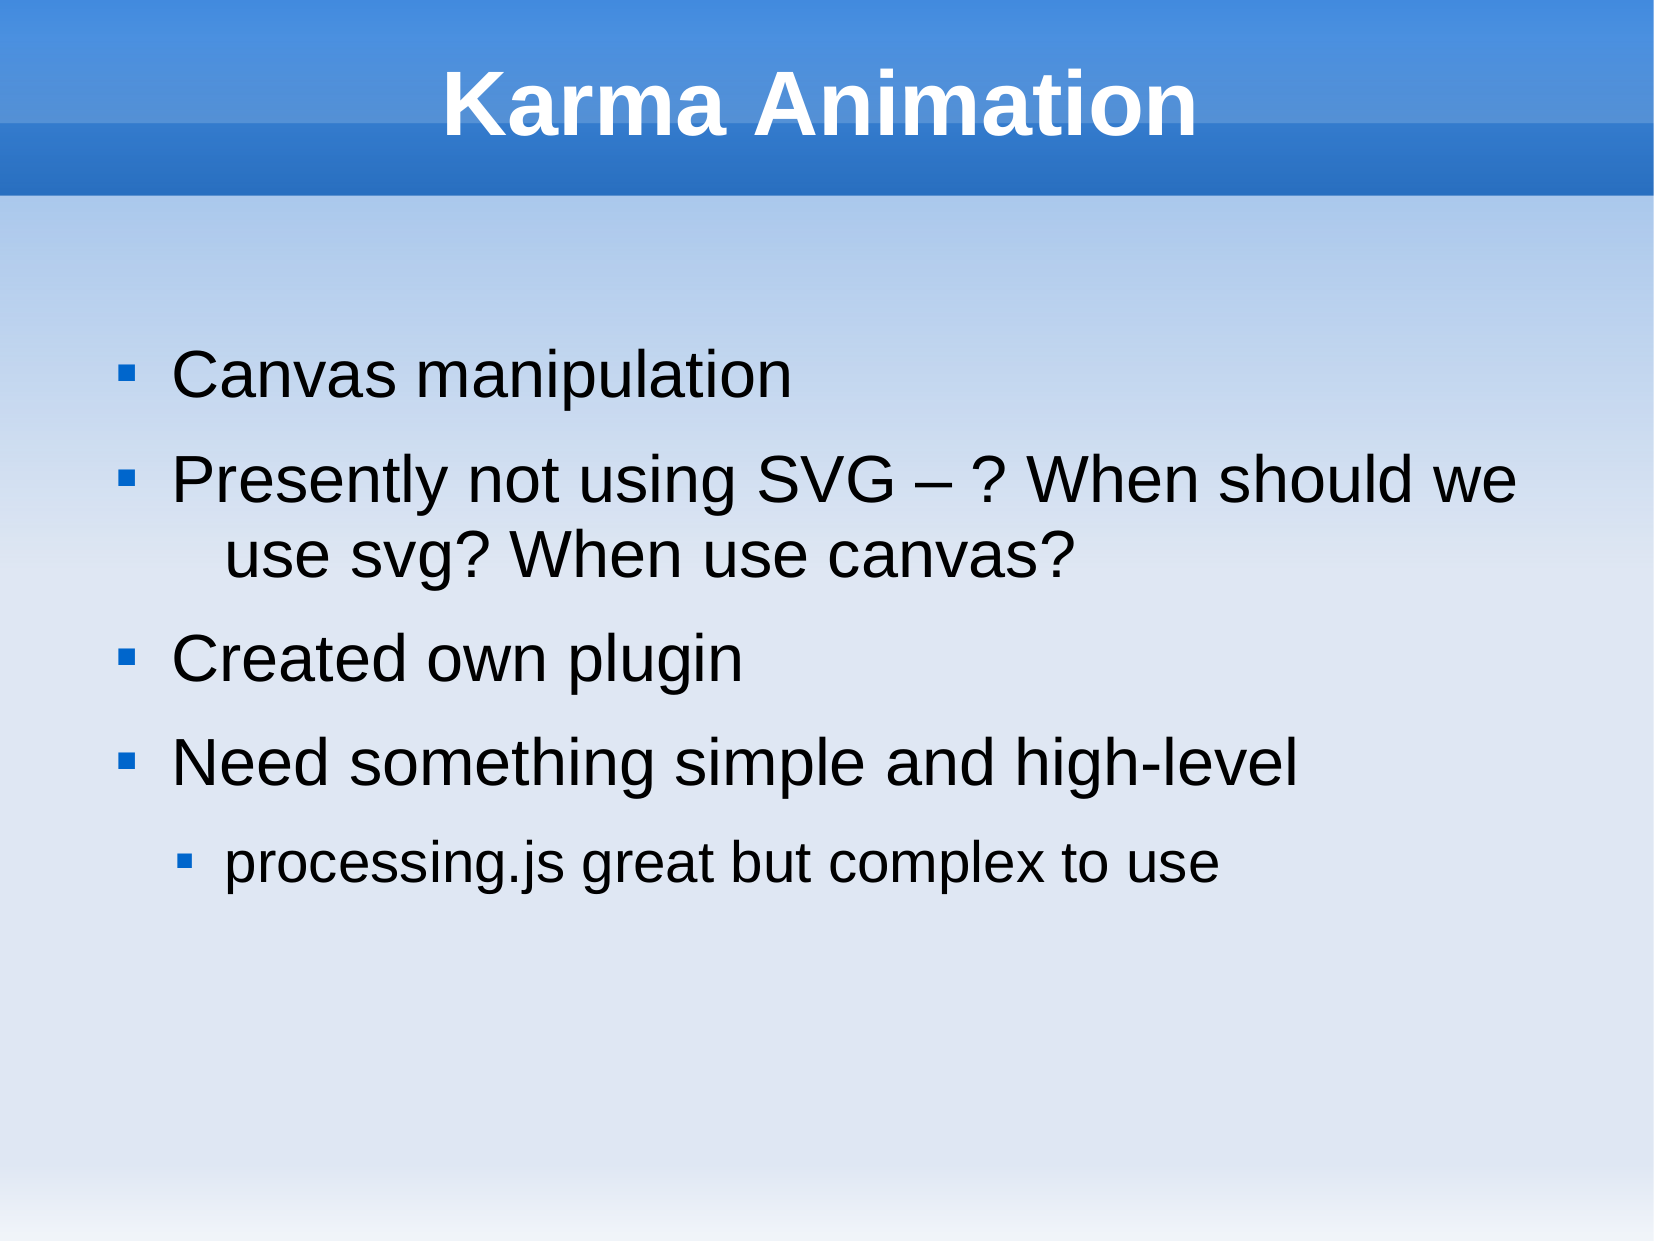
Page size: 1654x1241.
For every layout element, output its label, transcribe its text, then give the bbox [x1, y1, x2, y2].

title Karma Animation [76, 0, 1565, 208]
list Canvas manipulation Presently not using SVG – ? When should we use svg? When use canvas? Created own plugin Need something simple and high-level processing.js great but complex to use [82, 337, 1571, 1241]
picture [0, 0, 1654, 1241]
